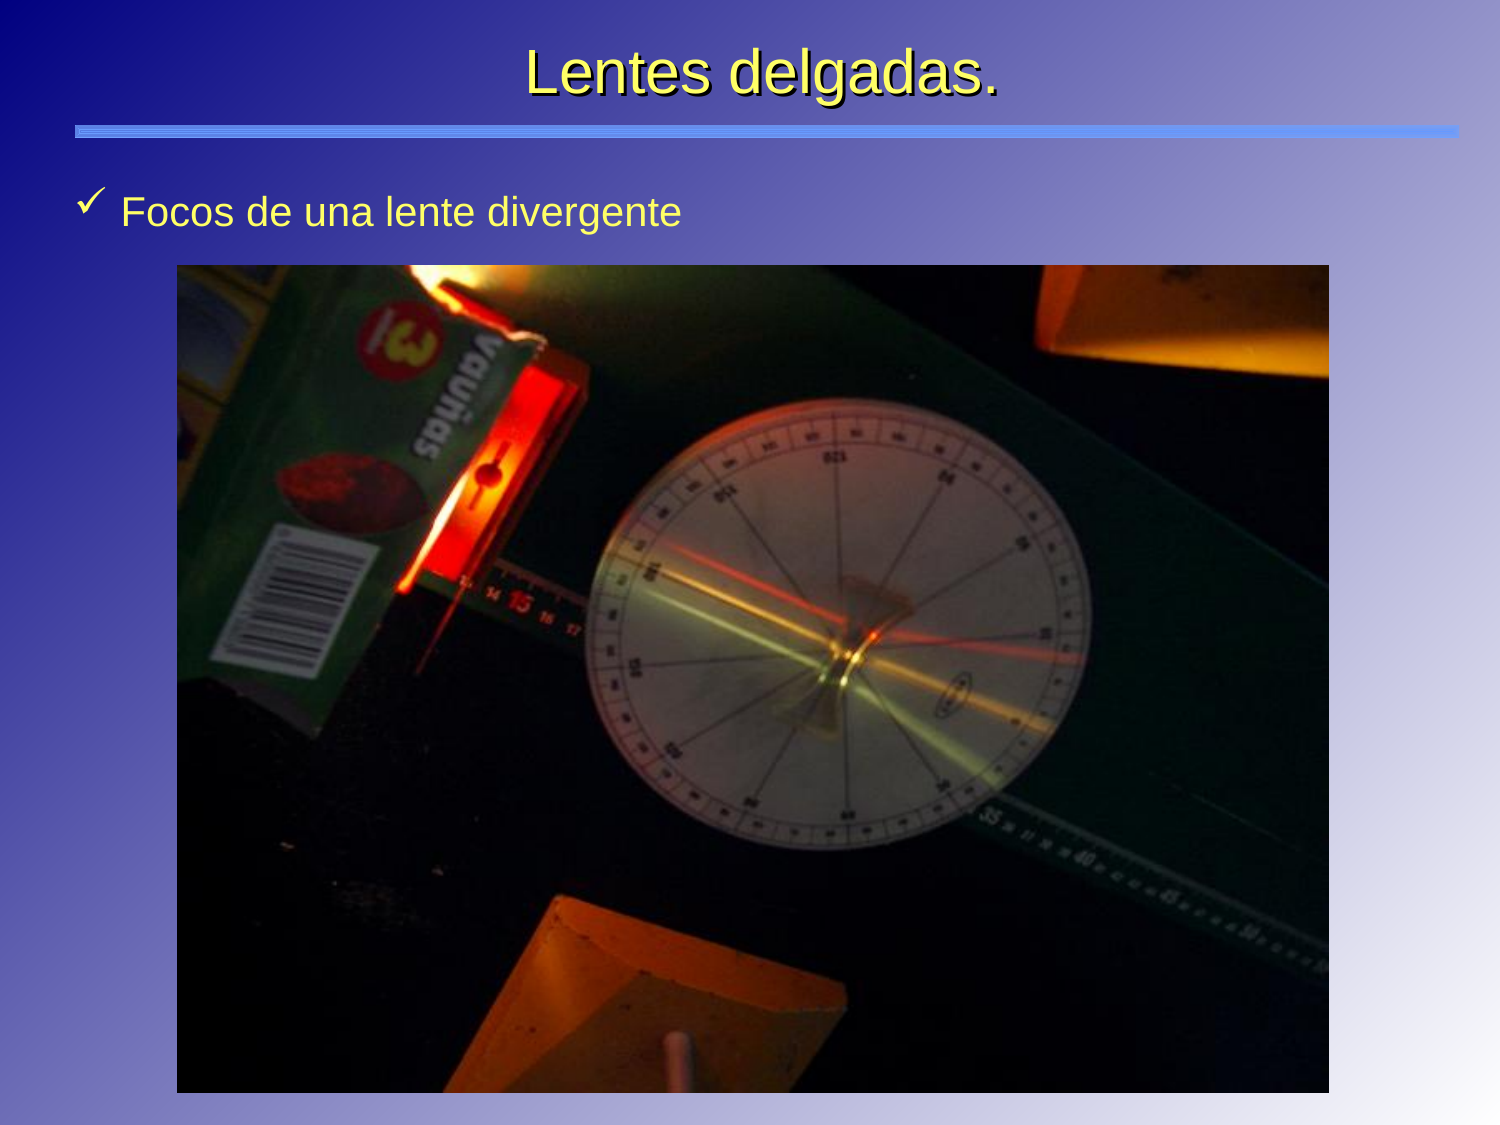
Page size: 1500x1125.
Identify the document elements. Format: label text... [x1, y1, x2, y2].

text_box [75, 125, 1460, 138]
text_box Lentes delgadas. [50, 23, 1476, 114]
text_box Focos de una lente divergente [58, 177, 795, 265]
picture [177, 265, 1329, 1093]
